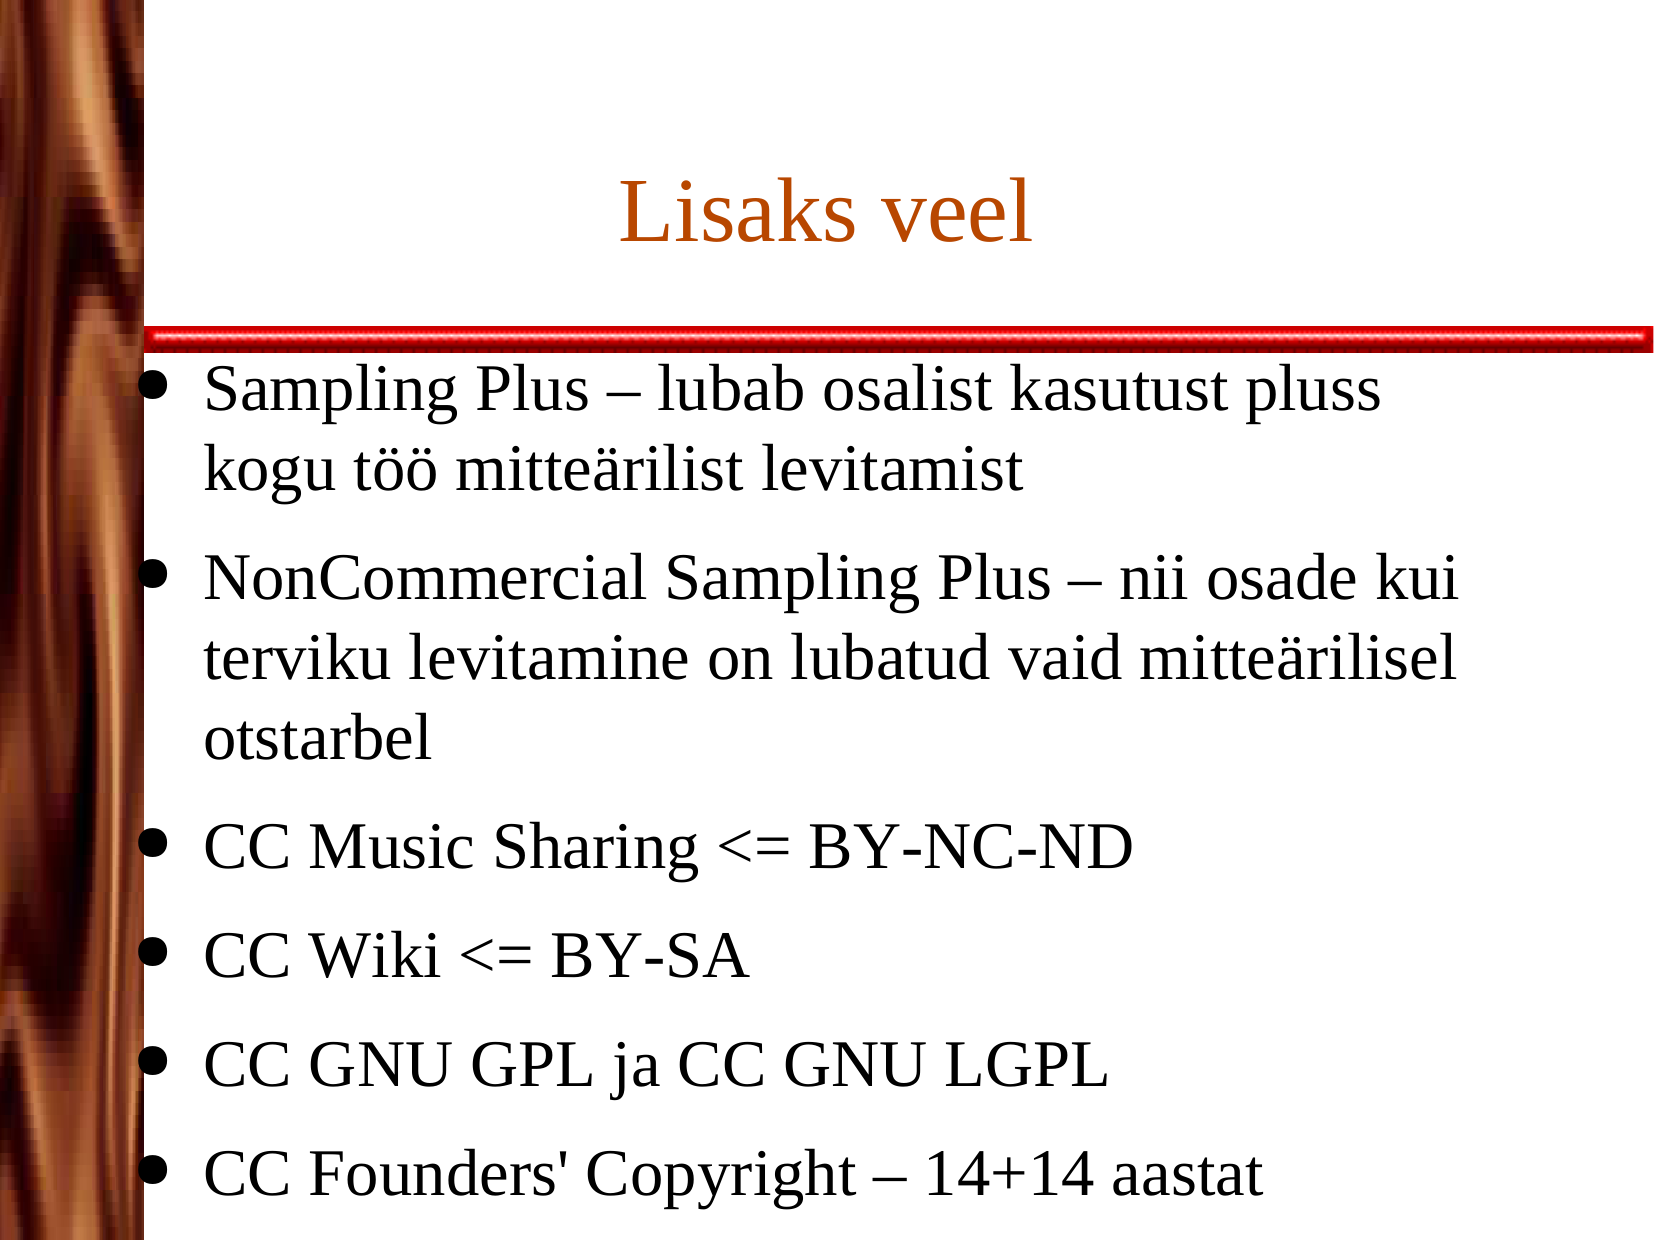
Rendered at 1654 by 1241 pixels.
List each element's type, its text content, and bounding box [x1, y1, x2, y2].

title Lisaks veel [121, 100, 1533, 312]
list Sampling Plus – lubab osalist kasutust pluss kogu töö mitteärilist levitamist NonCommercial Sampling Plus – nii osade kui terviku levitamine on lubatud vaid mitteärilisel otstarbel CC Music Sharing <= BY-NC-ND CC Wiki <= BY-SA CC GNU GPL ja CC GNU LGPL CC Founders' Copyright – 14+14 aastat [121, 344, 1533, 1205]
picture [0, 0, 1654, 1240]
